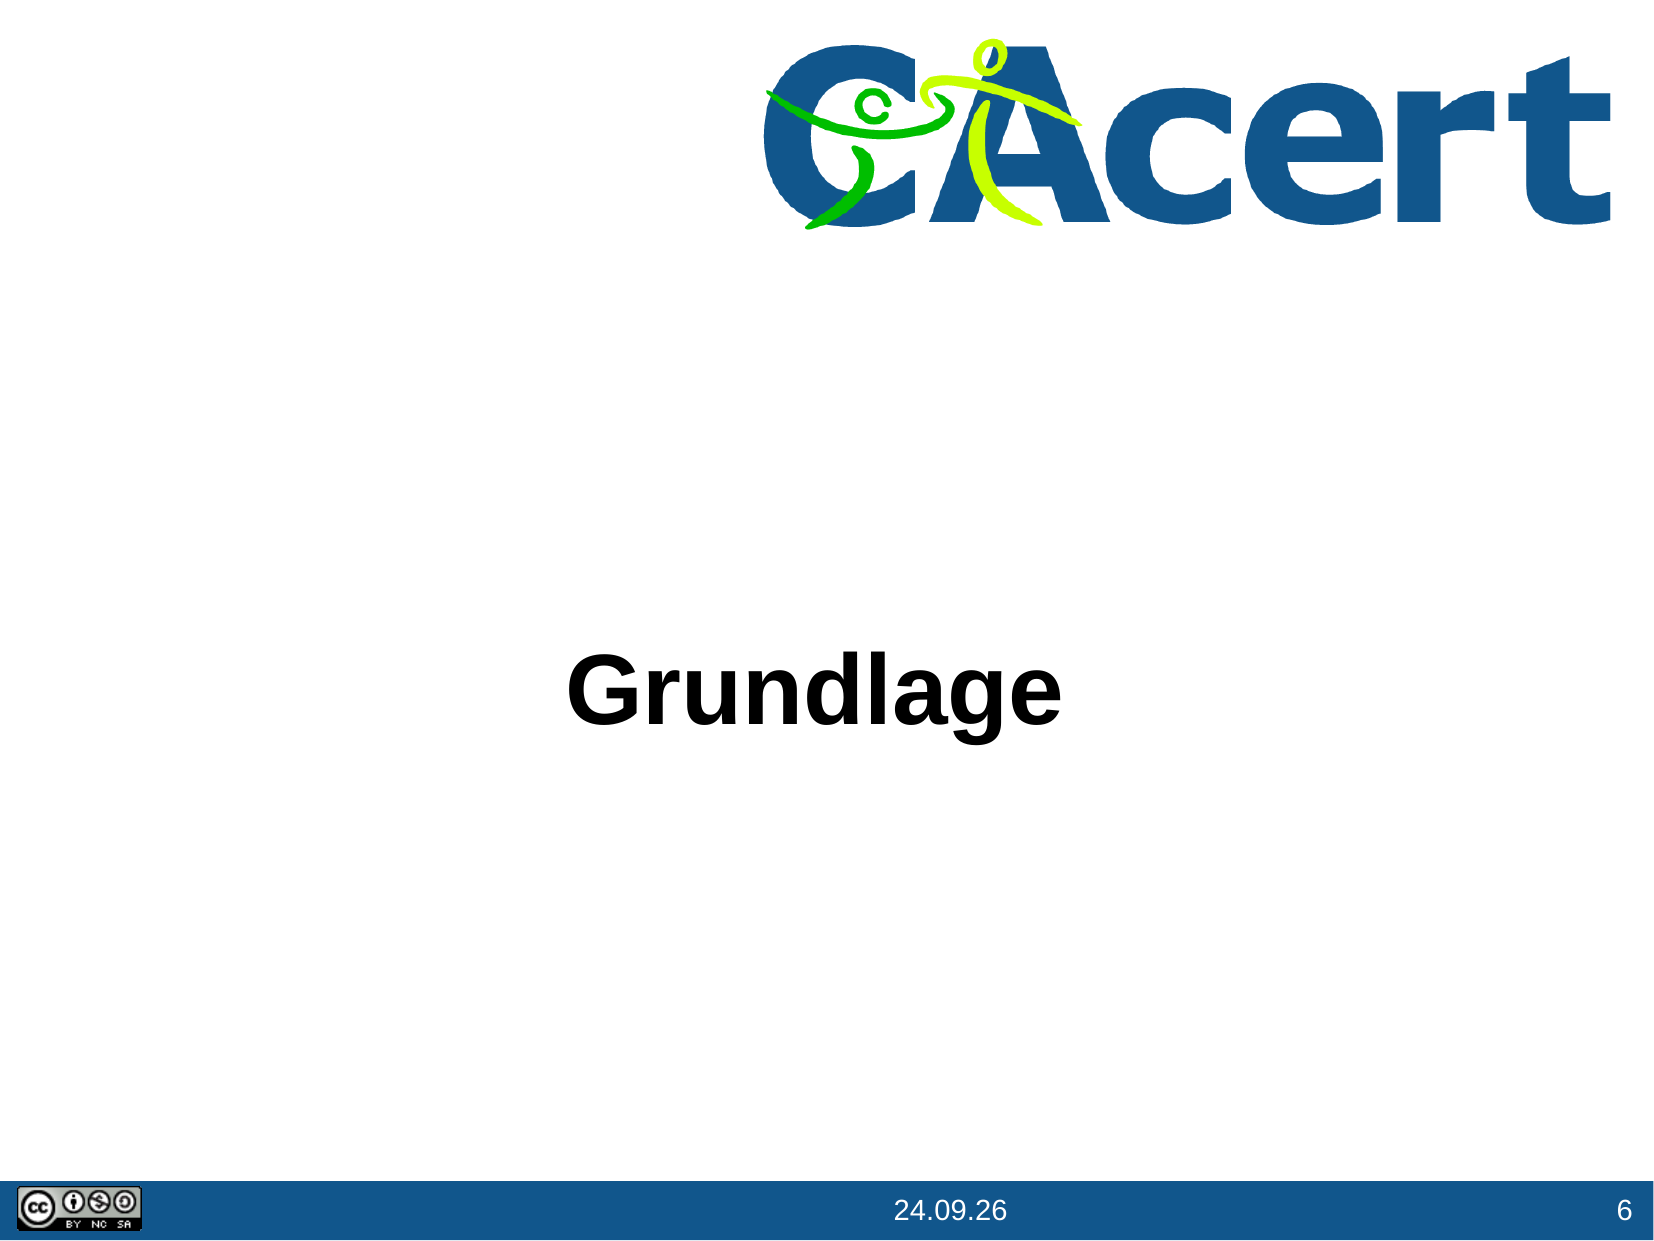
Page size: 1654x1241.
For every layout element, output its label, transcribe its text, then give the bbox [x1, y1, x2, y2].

title Grundlage [70, 265, 1560, 1115]
picture [17, 1186, 142, 1231]
picture [761, 35, 1613, 231]
